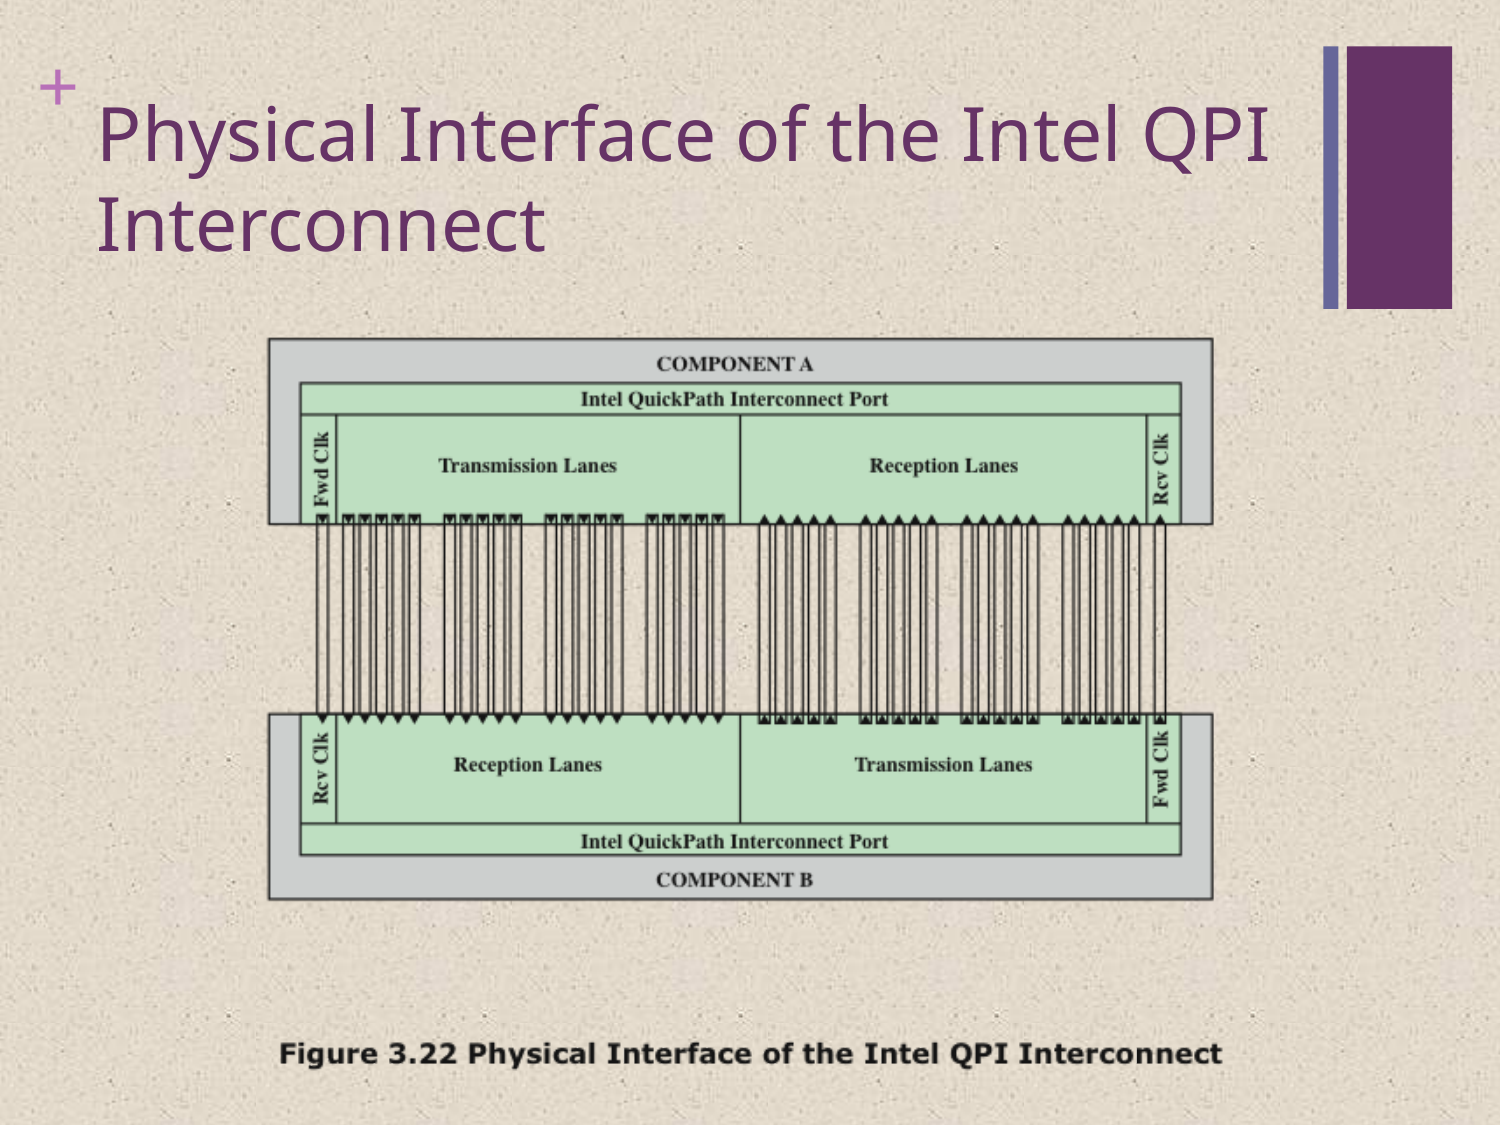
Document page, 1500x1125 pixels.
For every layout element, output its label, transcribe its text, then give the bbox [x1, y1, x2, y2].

picture [0, 0, 1500, 1125]
title Physical Interface of the Intel QPI Interconnect [81, 79, 1322, 263]
